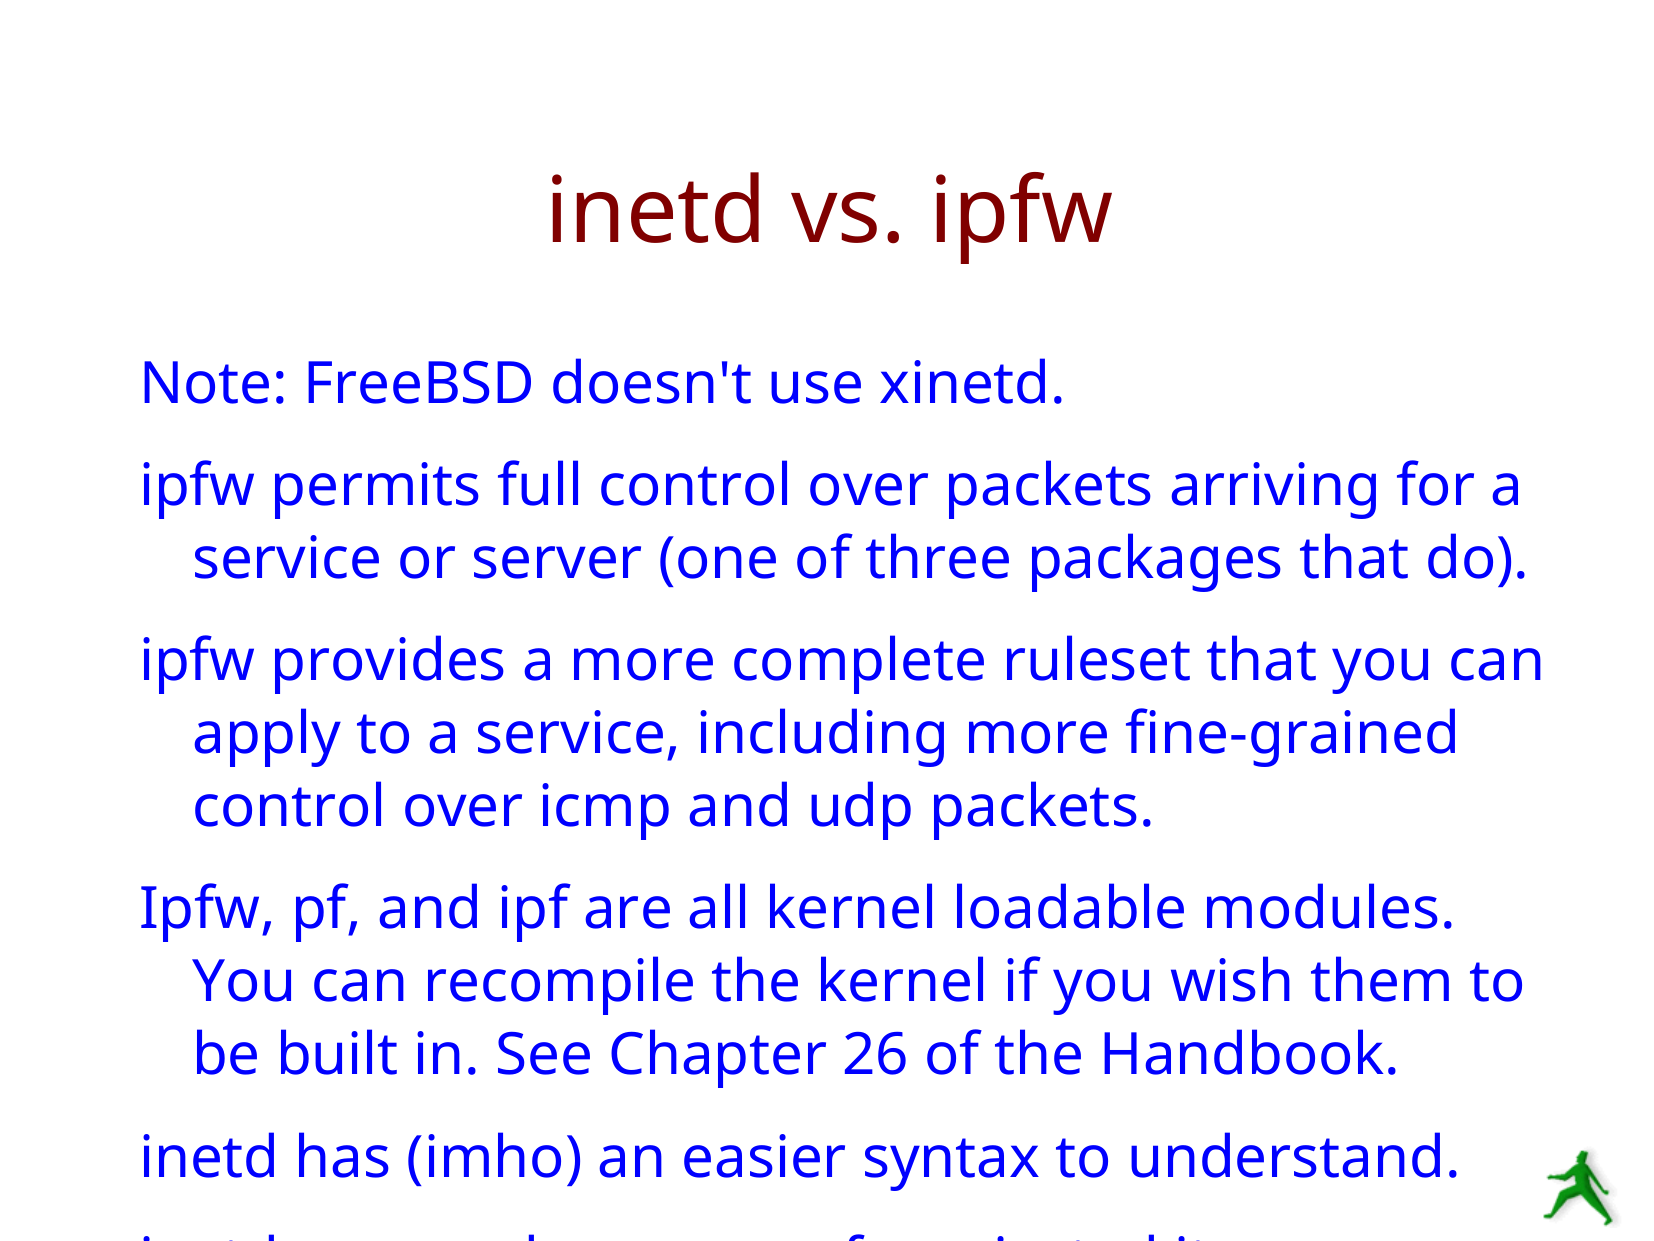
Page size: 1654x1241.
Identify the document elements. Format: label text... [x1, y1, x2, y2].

title inetd vs. ipfw [87, 97, 1572, 316]
list Note: FreeBSD doesn't use xinetd. ipfw permits full control over packets arriving for a service or server (one of three packages that do). ipfw provides a more complete ruleset that you can apply to a service, including more fine-grained control over icmp and udp packets. Ipfw, pf, and ipf are all kernel loadable modules. You can recompile the kernel if you wish them to be built in. See Chapter 26 of the Handbook. inetd has (imho) an easier syntax to understand. inetd can send messages for rejected items. [121, 344, 1560, 1207]
picture [1541, 1135, 1633, 1228]
